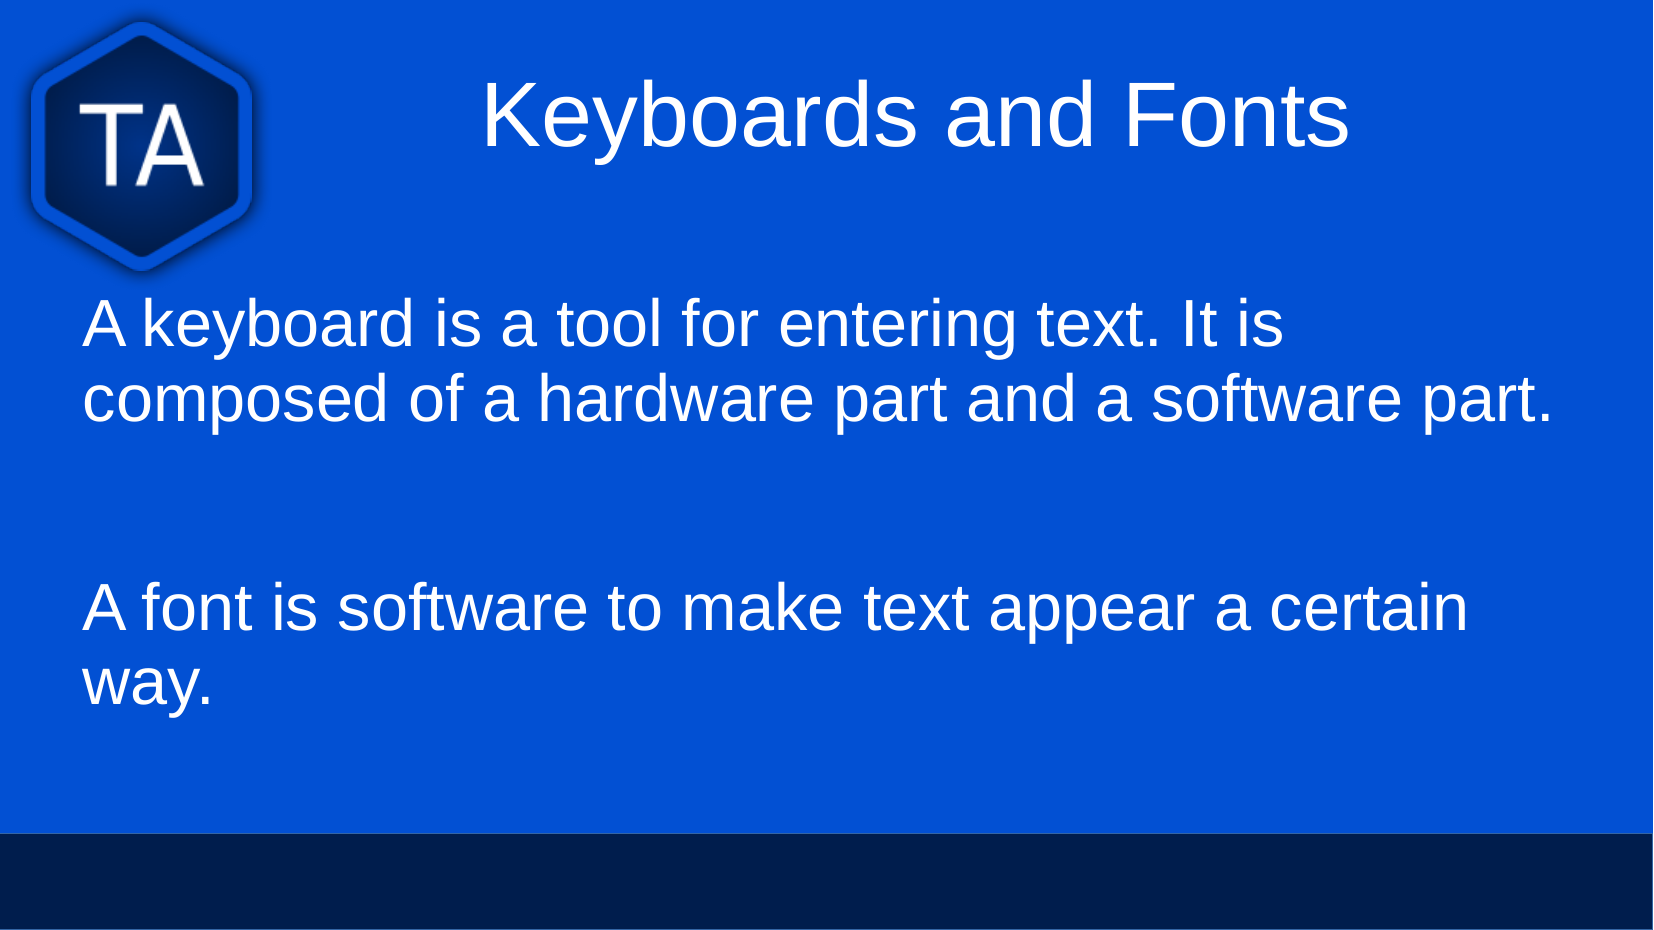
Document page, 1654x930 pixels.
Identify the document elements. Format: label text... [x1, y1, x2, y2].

list A keyboard is a tool for entering text. It is composed of a hardware part and a software part. A font is software to make text appear a certain way. [82, 286, 1571, 757]
title Keyboards and Fonts [263, 12, 1571, 218]
picture [31, 22, 252, 271]
